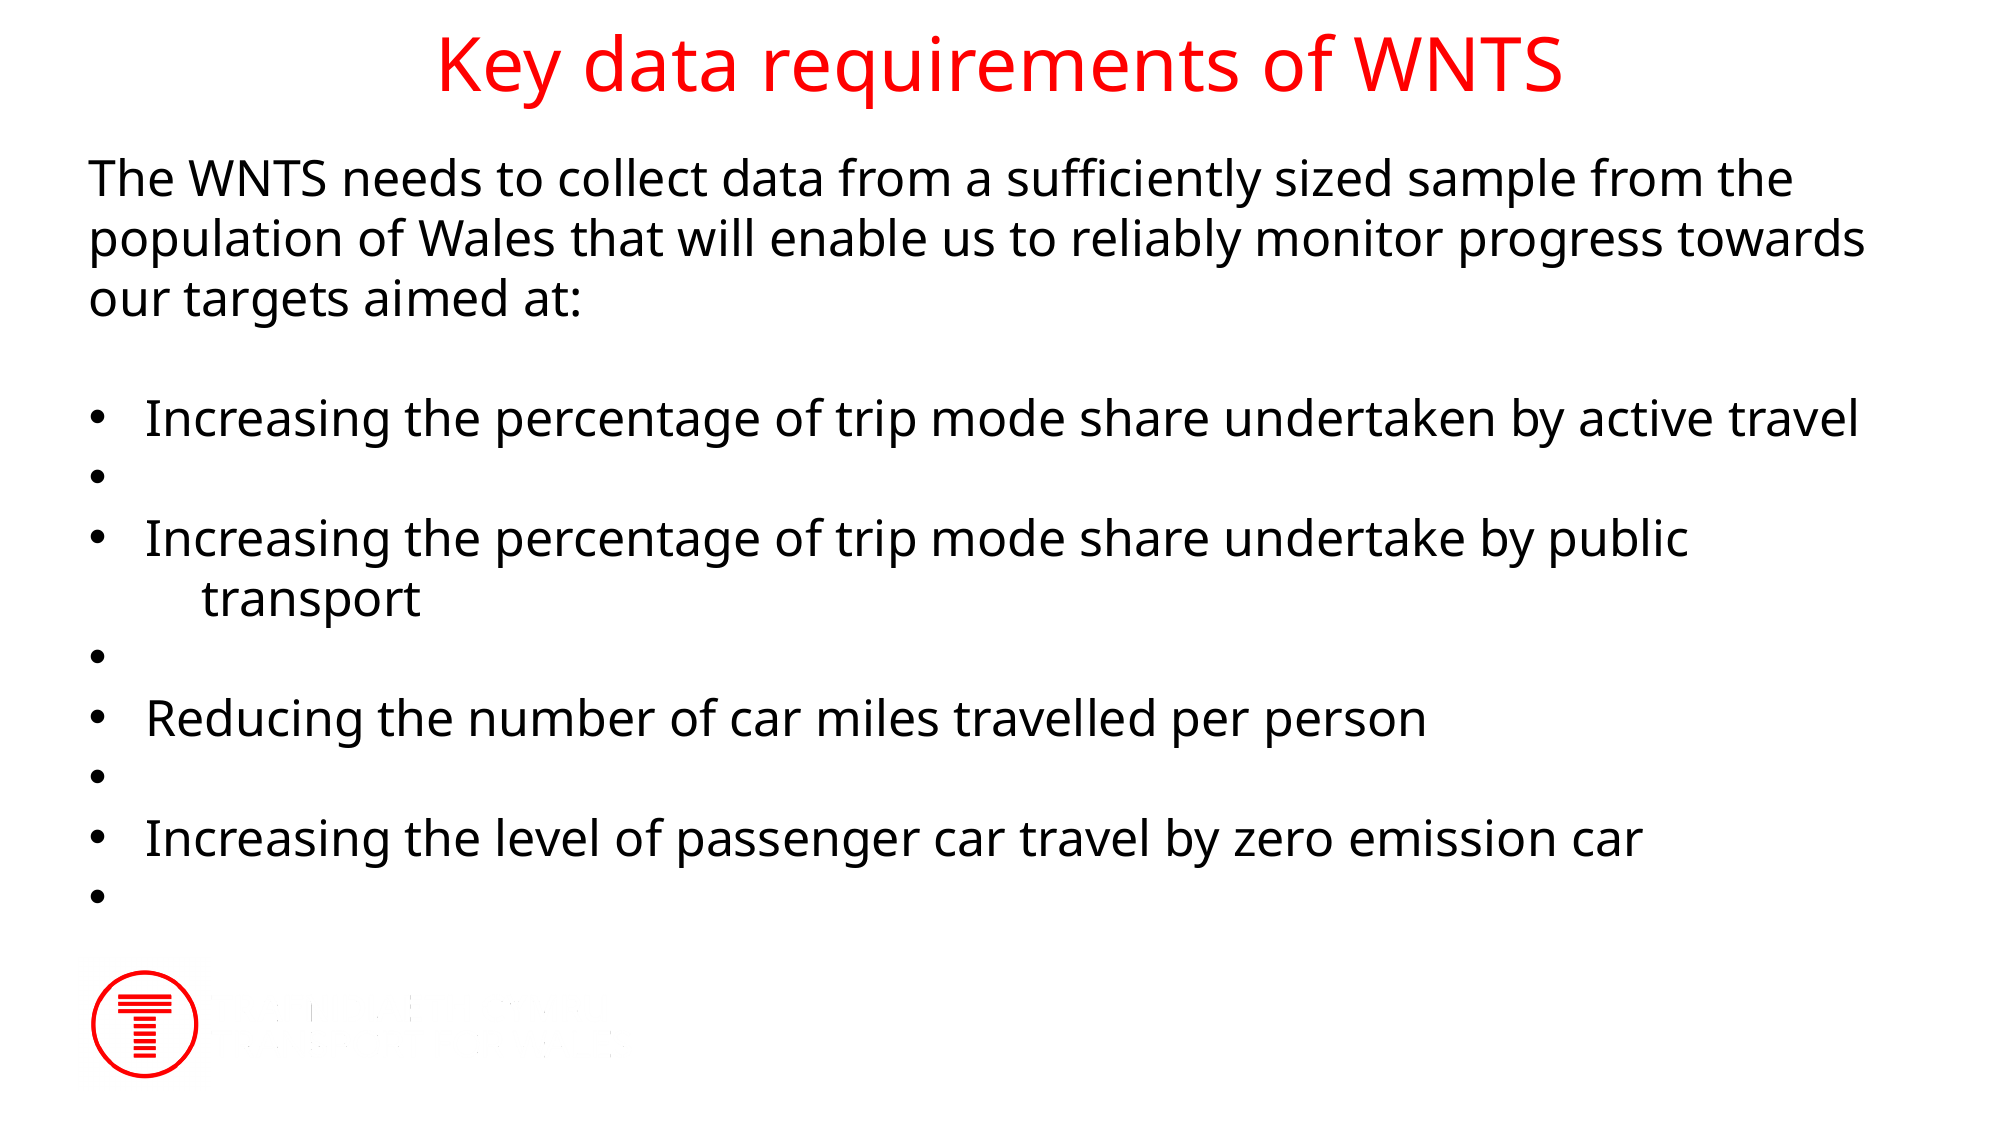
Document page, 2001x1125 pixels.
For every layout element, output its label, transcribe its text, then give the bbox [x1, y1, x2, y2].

text_box Key data requirements of WNTS [43, 25, 1958, 110]
text_box The WNTS needs to collect data from a sufficiently sized sample from the population of Wales that will enable us to reliably monitor progress towards our targets aimed at: Increasing the percentage of trip mode share undertaken by active travel Increasing the percentage of trip mode share undertake by public transport Reducing the number of car miles travelled per person Increasing the level of passenger car travel by zero emission car [73, 138, 1927, 927]
